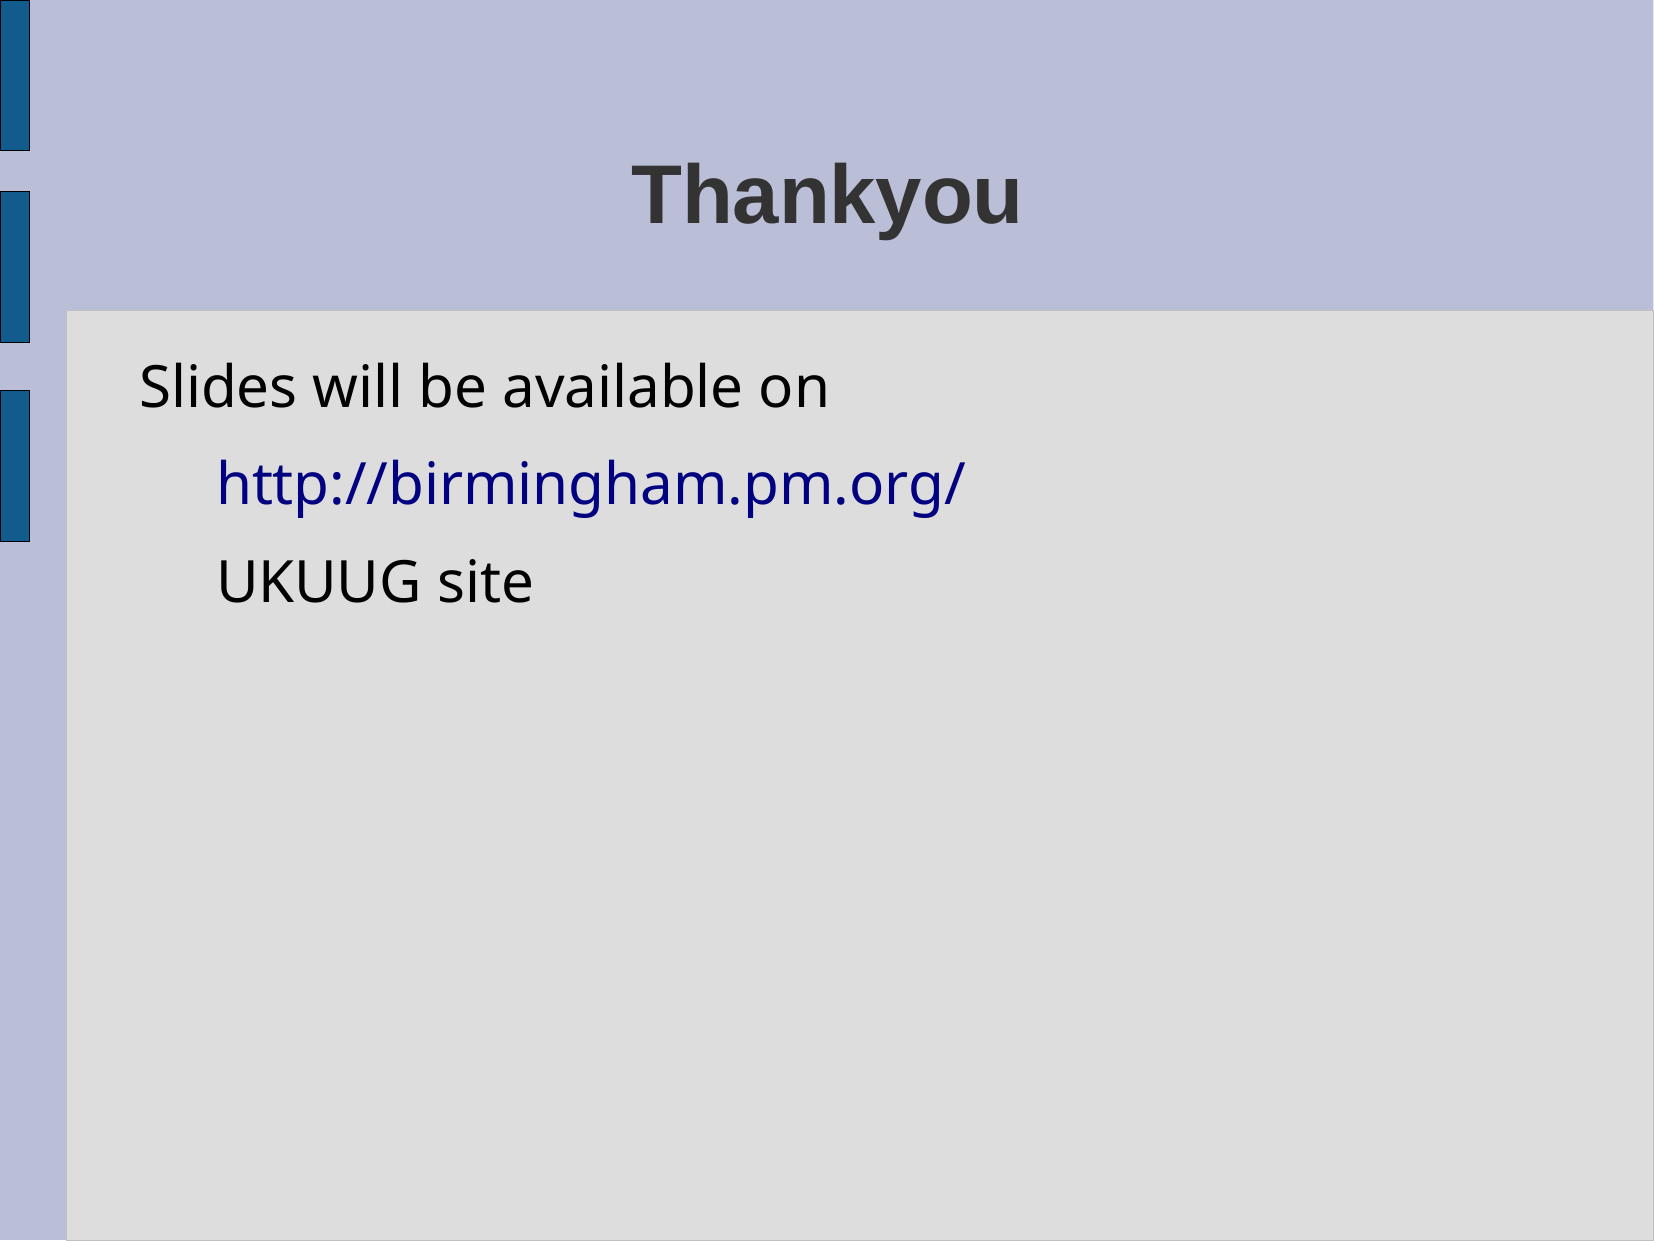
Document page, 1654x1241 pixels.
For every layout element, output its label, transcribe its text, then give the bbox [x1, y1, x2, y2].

title Thankyou [121, 91, 1534, 299]
list Slides will be available on http://birmingham.pm.org/ UKUUG site [121, 344, 1534, 1127]
